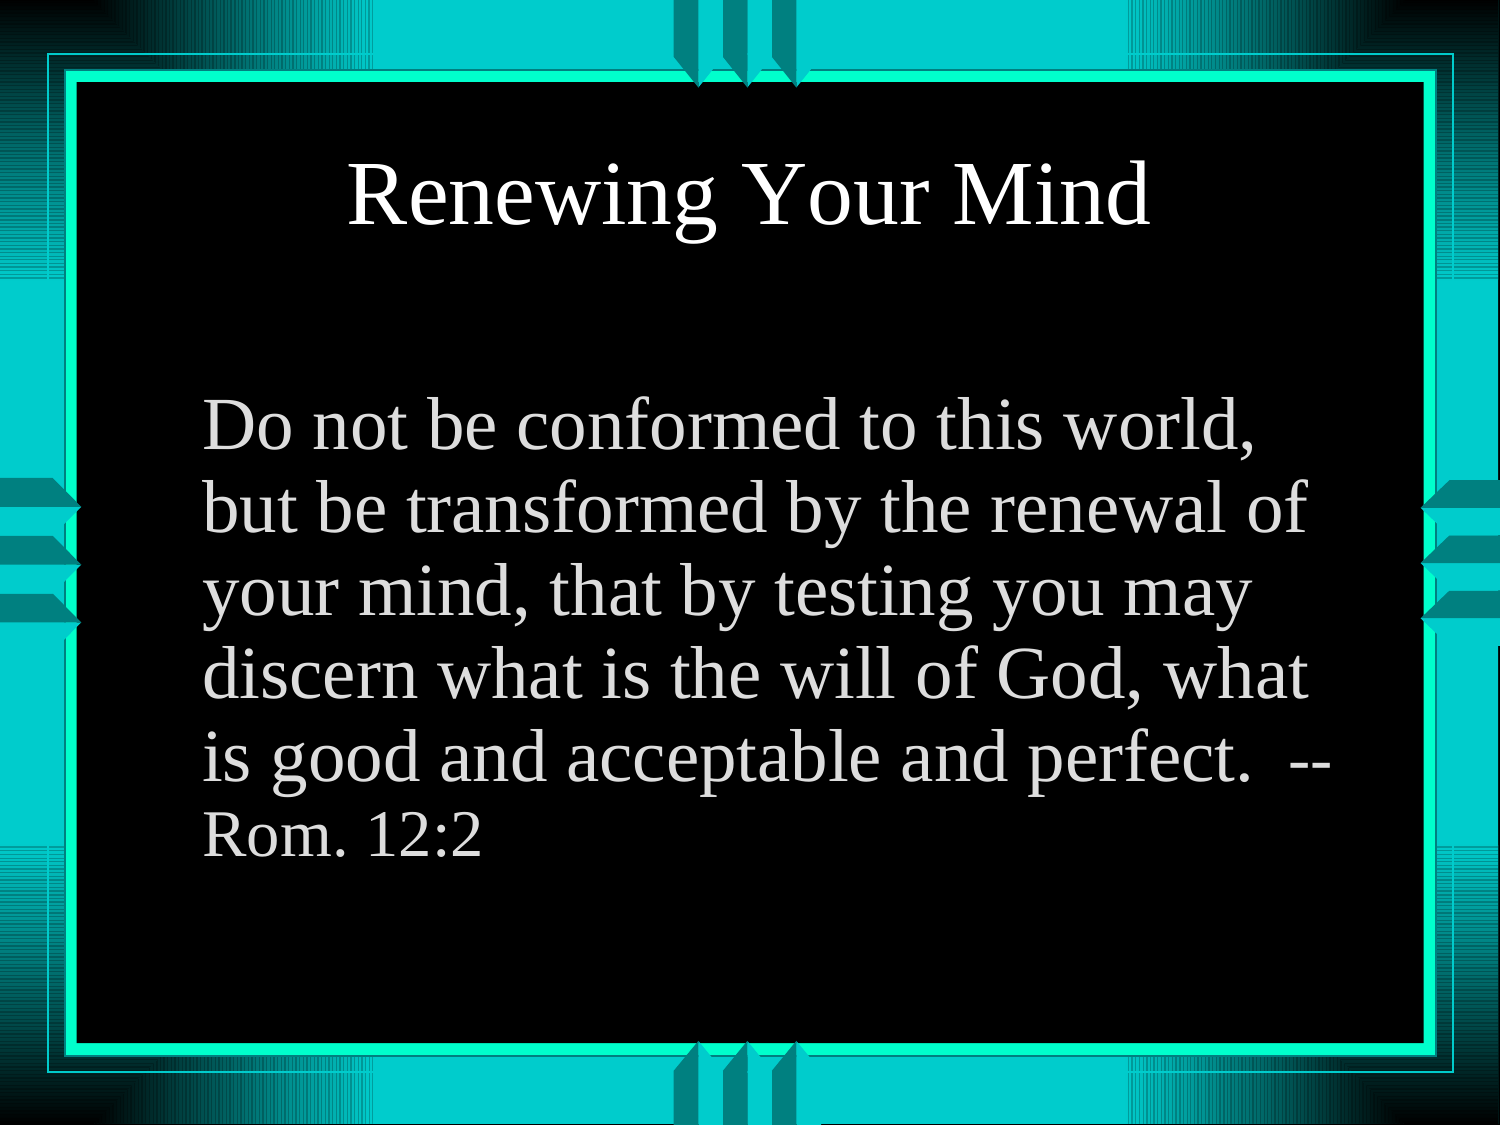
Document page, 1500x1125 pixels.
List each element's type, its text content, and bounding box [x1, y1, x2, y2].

text_box Do not be conformed to this world, but be transformed by the renewal of your mind, that by testing you may discern what is the will of God, what is good and acceptable and perfect. -- Rom. 12:2 [187, 375, 1351, 879]
title Renewing Your Mind [112, 107, 1388, 281]
